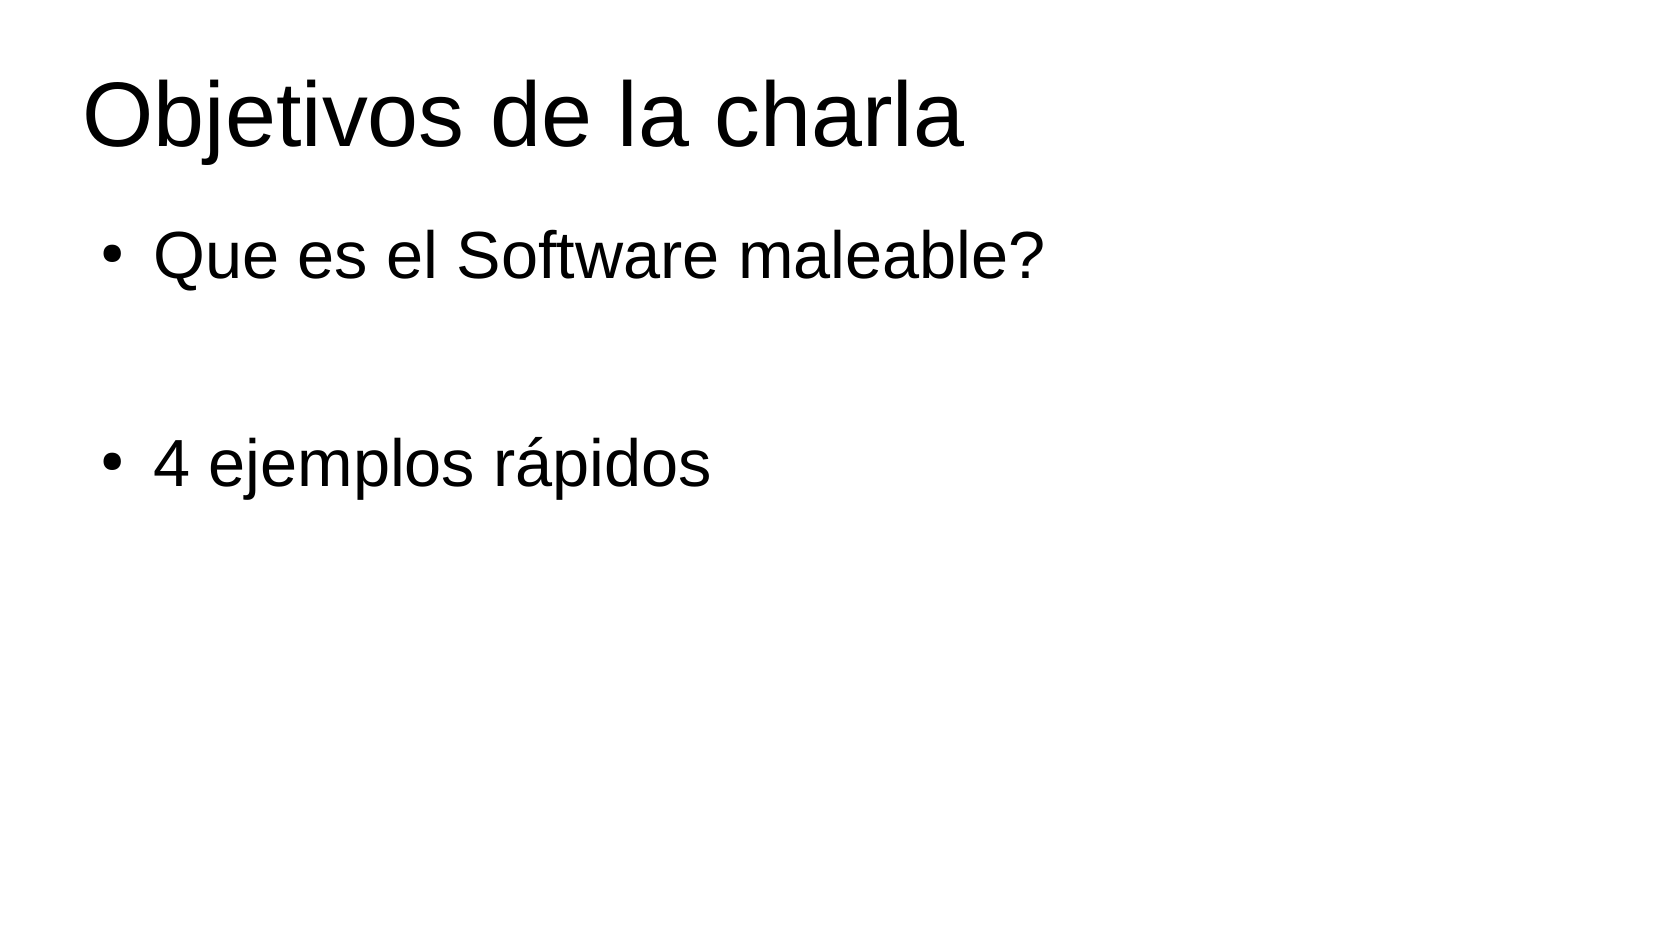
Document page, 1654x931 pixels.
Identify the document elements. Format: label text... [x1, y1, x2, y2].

list Que es el Software maleable? 4 ejemplos rápidos [82, 217, 1571, 758]
title Objetivos de la charla [82, 37, 1571, 193]
